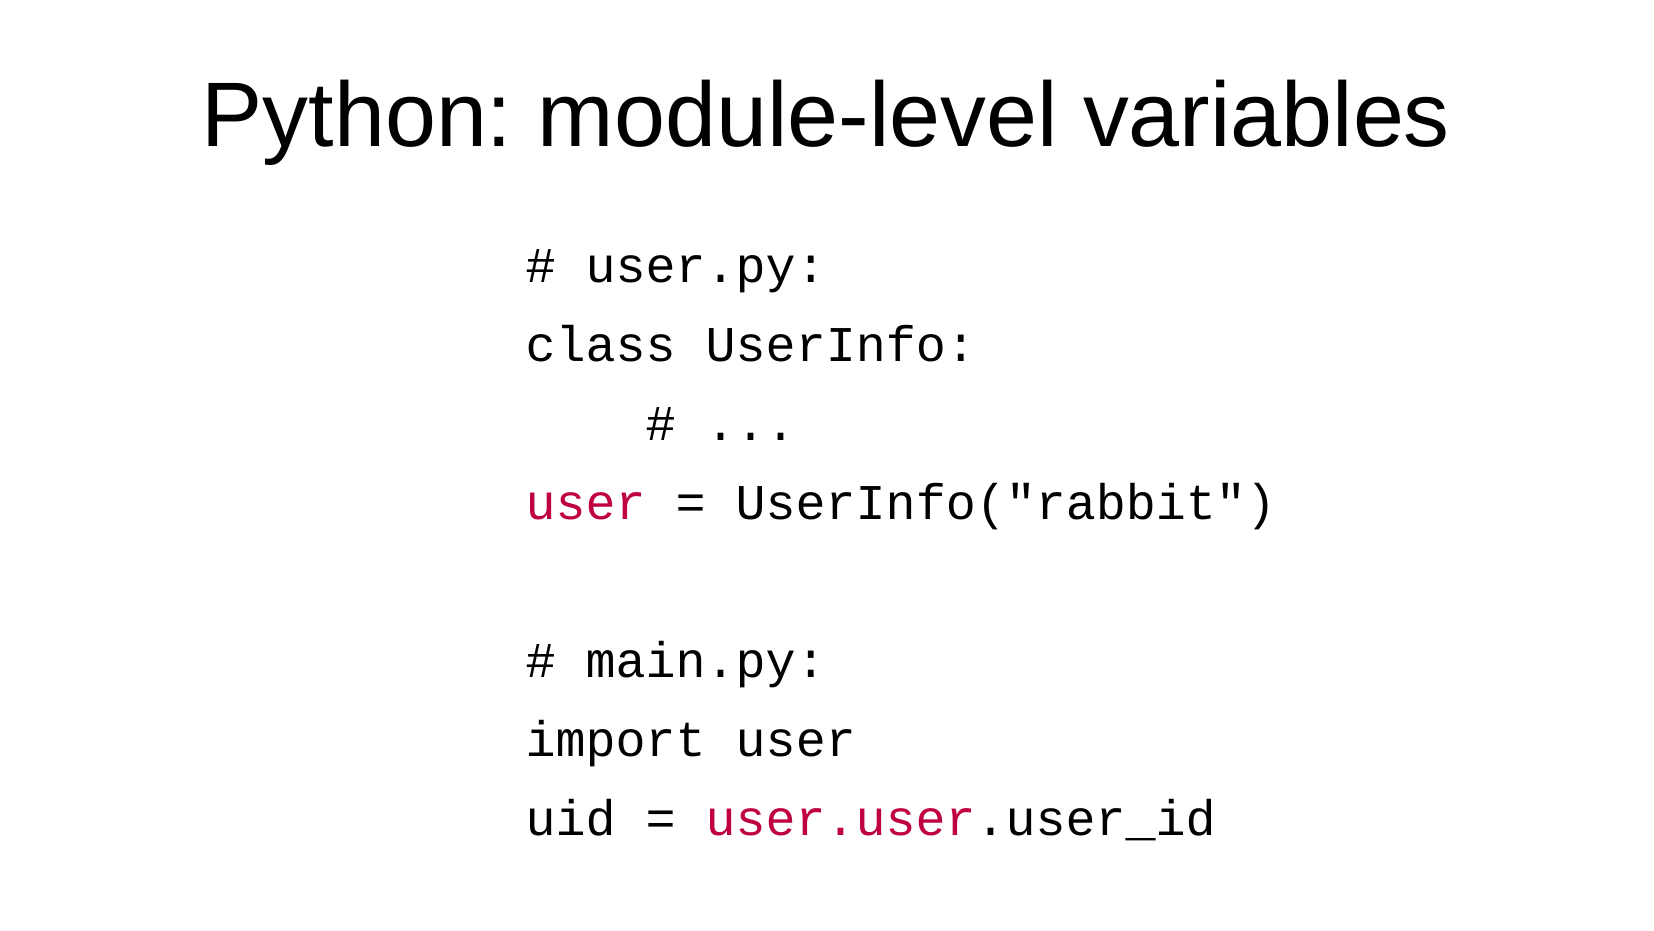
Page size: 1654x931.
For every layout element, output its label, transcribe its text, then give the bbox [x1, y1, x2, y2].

title Python: module-level variables [82, 37, 1571, 193]
list # user.py: class UserInfo: # ... user = UserInfo("rabbit") # main.py: import user uid = user.user.user_id [472, 241, 1571, 851]
